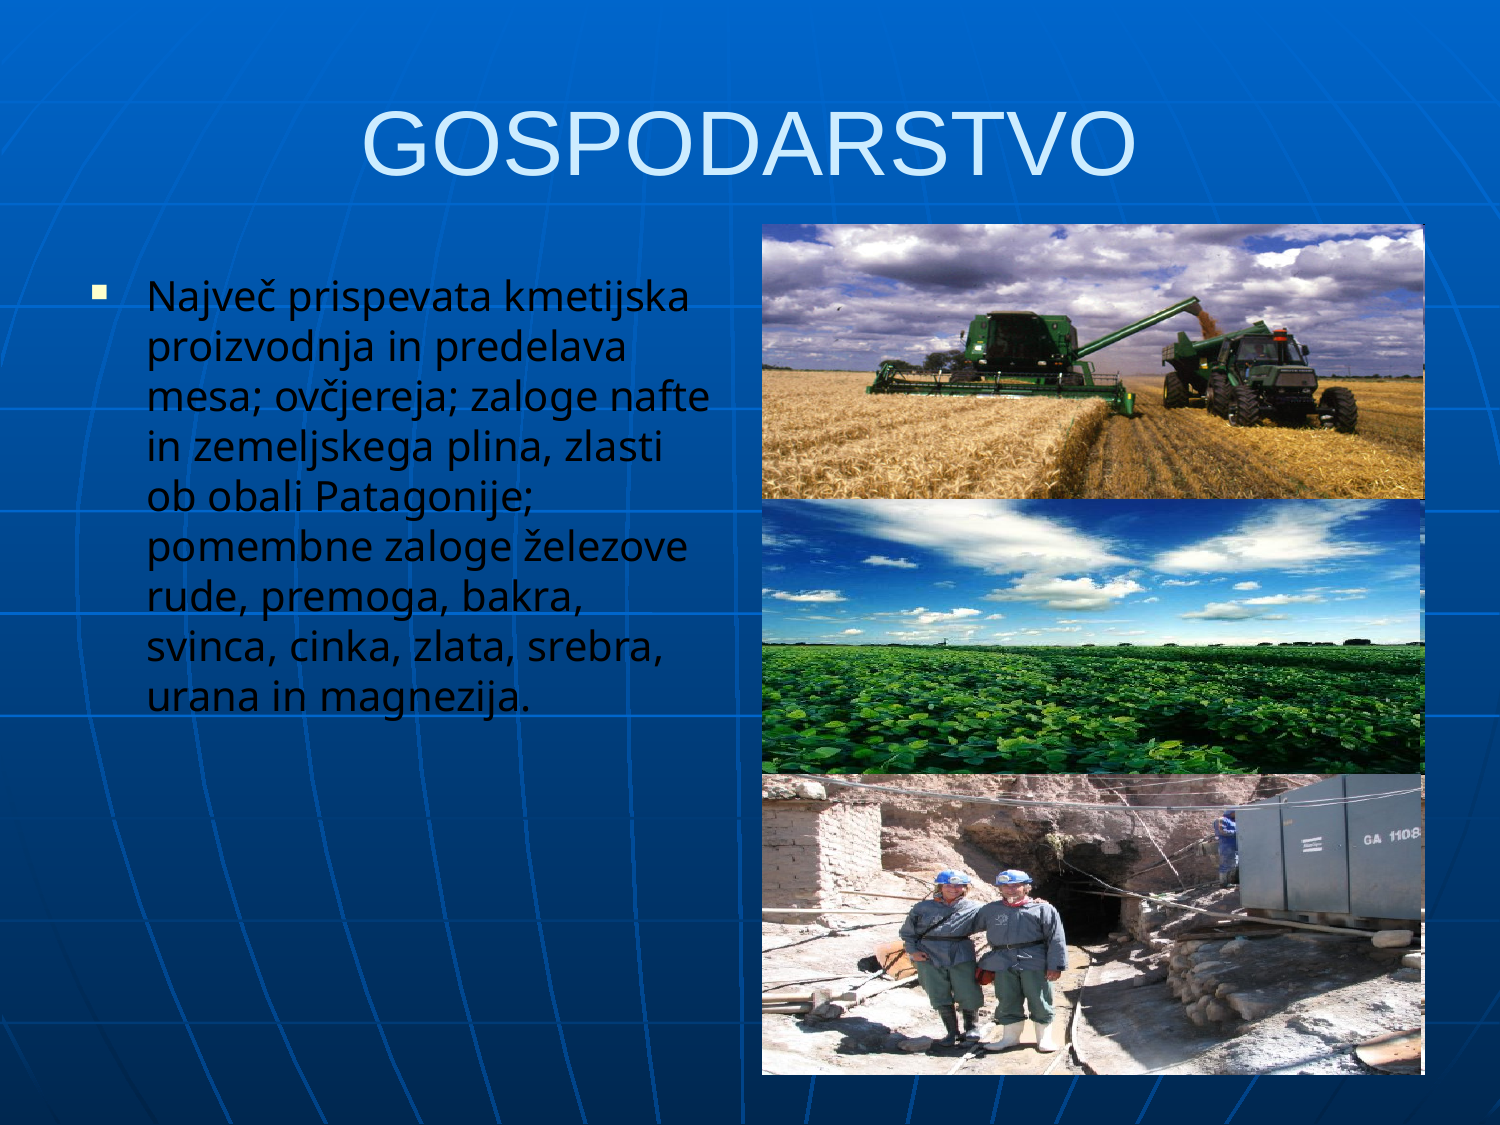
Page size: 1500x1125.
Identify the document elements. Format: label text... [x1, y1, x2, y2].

title GOSPODARSTVO [75, 45, 1425, 233]
list Največ prispevata kmetijska proizvodnja in predelava mesa; ovčjereja; zaloge nafte in zemeljskega plina, zlasti ob obali Patagonije; pomembne zaloge železove rude, premoga, bakra, svinca, cinka, zlata, srebra, urana in magnezija. [75, 262, 738, 1006]
picture [762, 224, 1425, 1075]
